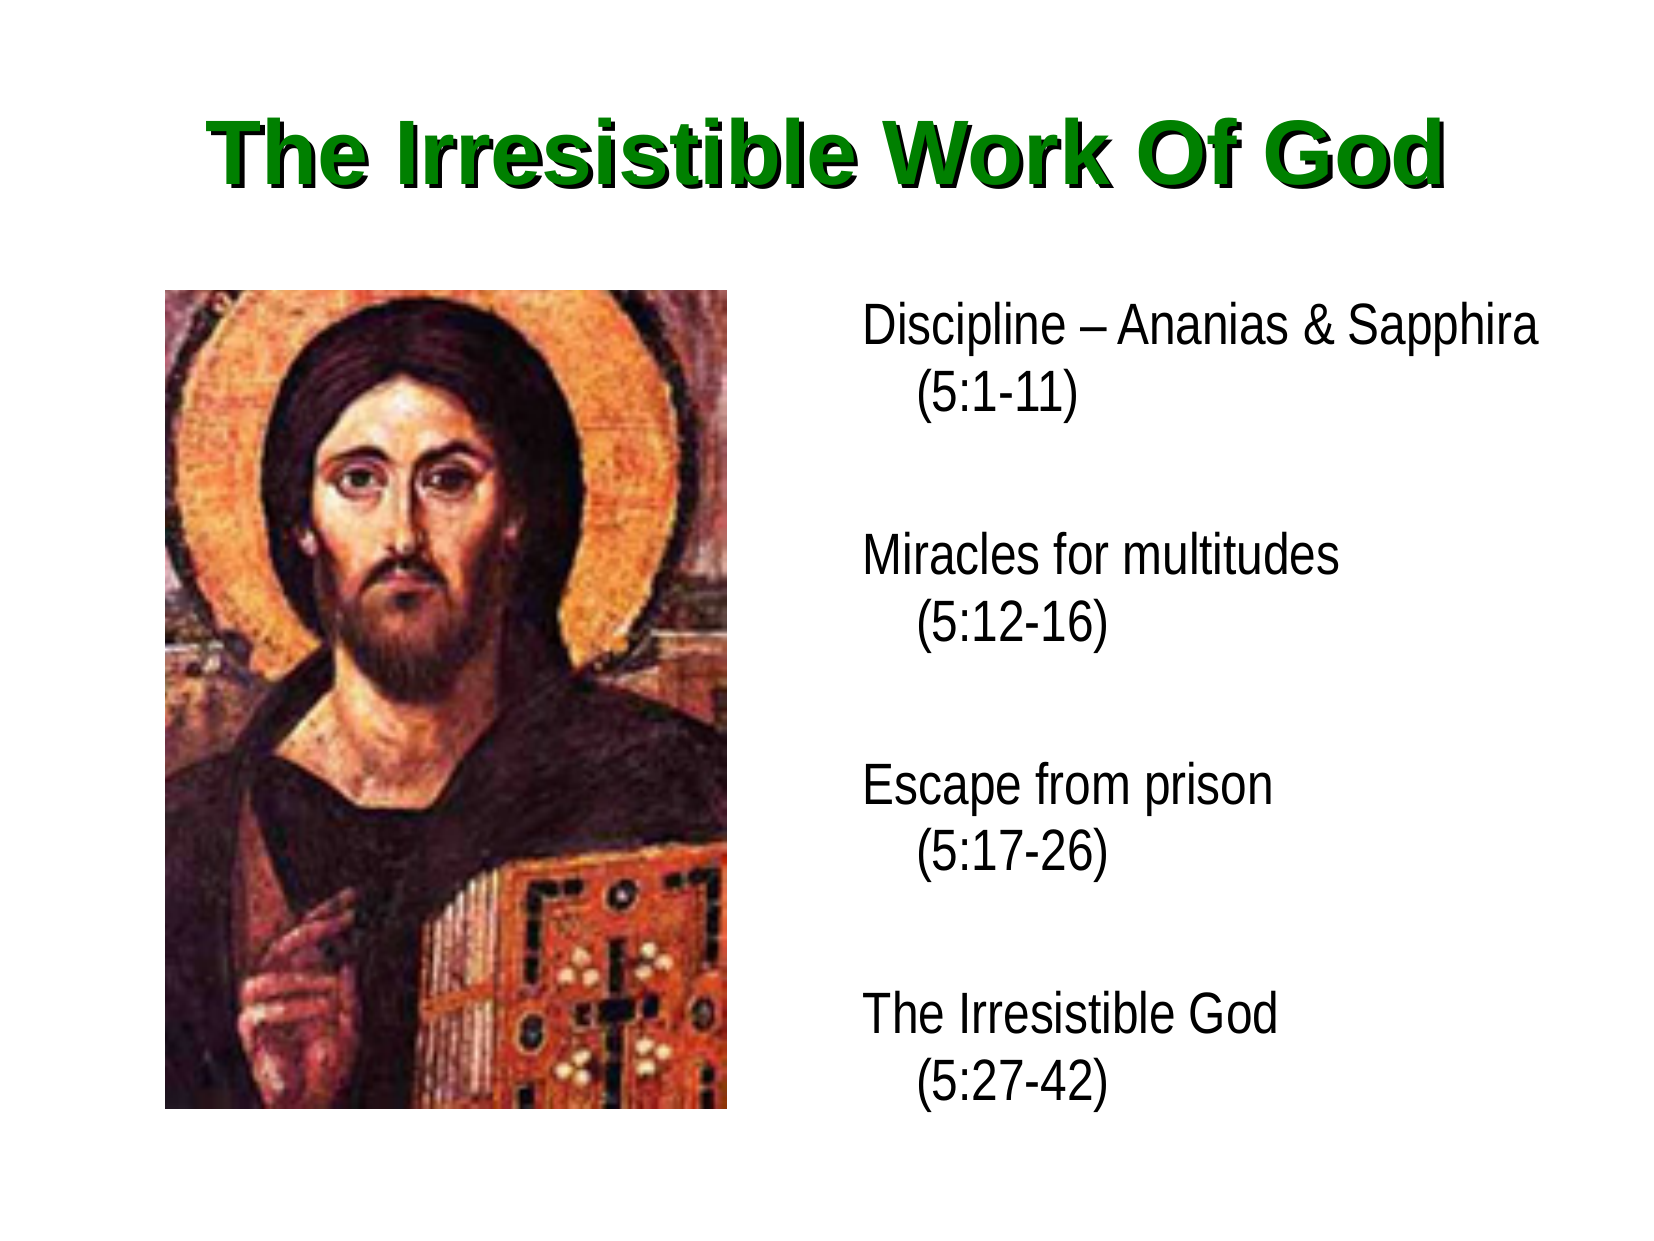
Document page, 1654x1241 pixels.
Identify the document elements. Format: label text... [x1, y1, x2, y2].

picture [165, 290, 727, 1109]
title The Irresistible Work Of God [82, 49, 1571, 257]
list Discipline – Ananias & Sapphira (5:1-11) Miracles for multitudes (5:12-16) Escape from prison (5:17-26) The Irresistible God (5:27-42) [845, 290, 1613, 1109]
